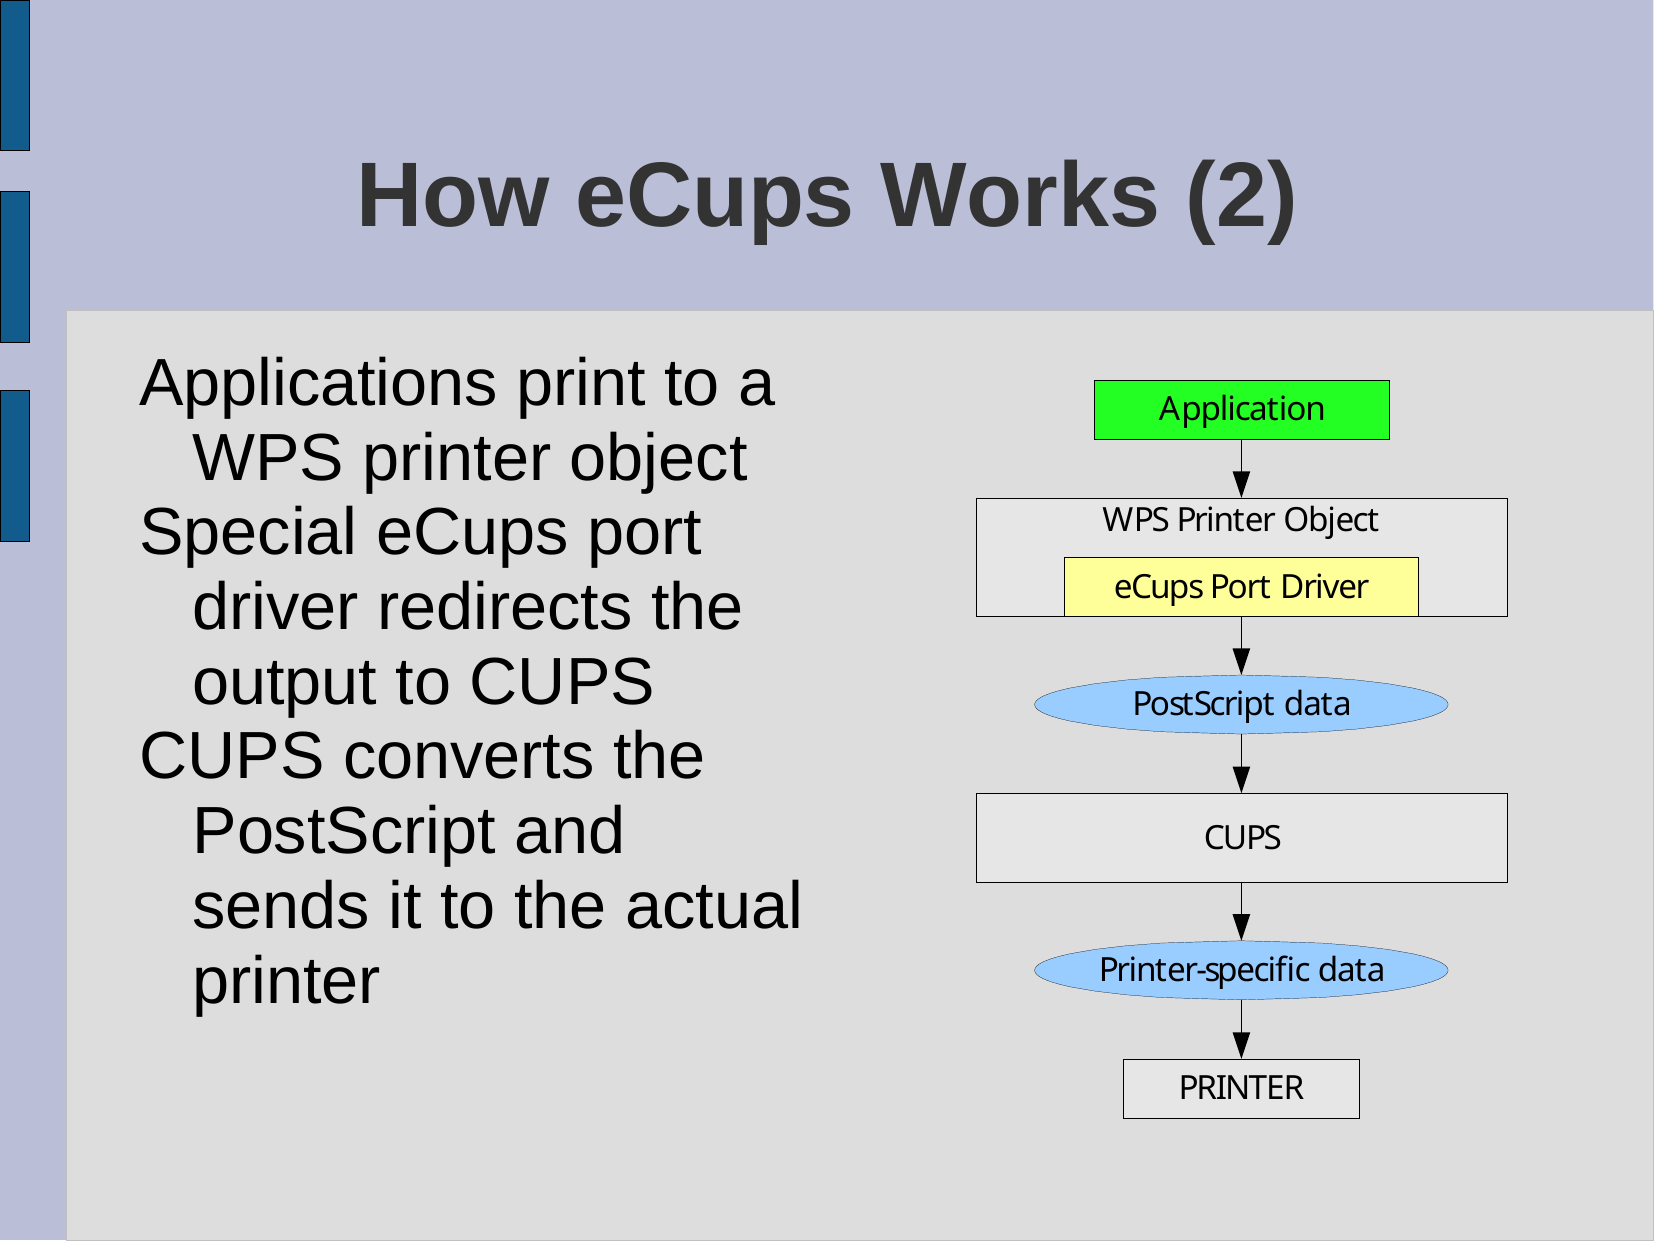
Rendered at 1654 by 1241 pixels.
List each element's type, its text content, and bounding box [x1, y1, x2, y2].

list Applications print to a WPS printer object Special eCups port driver redirects the output to CUPS CUPS converts the PostScript and sends it to the actual printer [121, 344, 811, 1127]
chart [844, 300, 1535, 1127]
title How eCups Works (2) [121, 91, 1534, 299]
